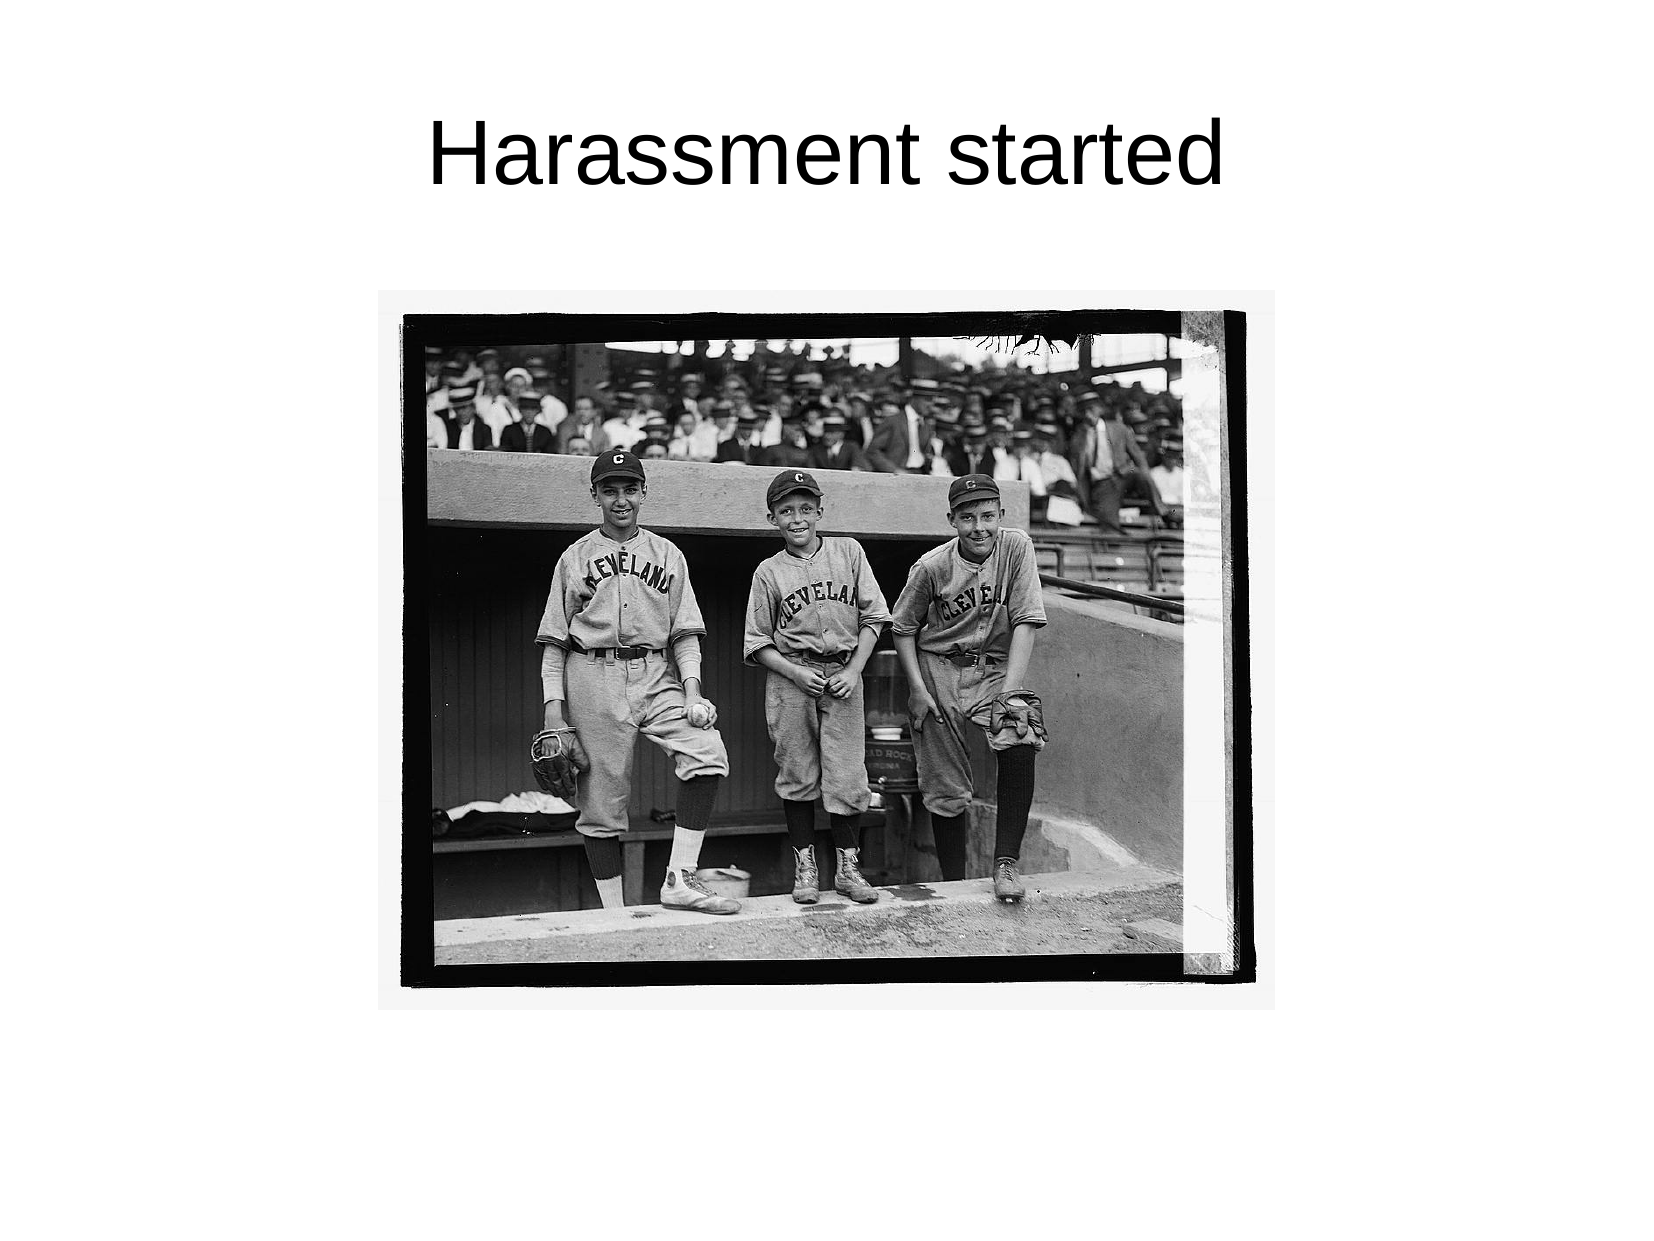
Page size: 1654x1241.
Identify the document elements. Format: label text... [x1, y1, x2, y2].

title Harassment started [82, 49, 1571, 257]
picture [378, 290, 1275, 1010]
